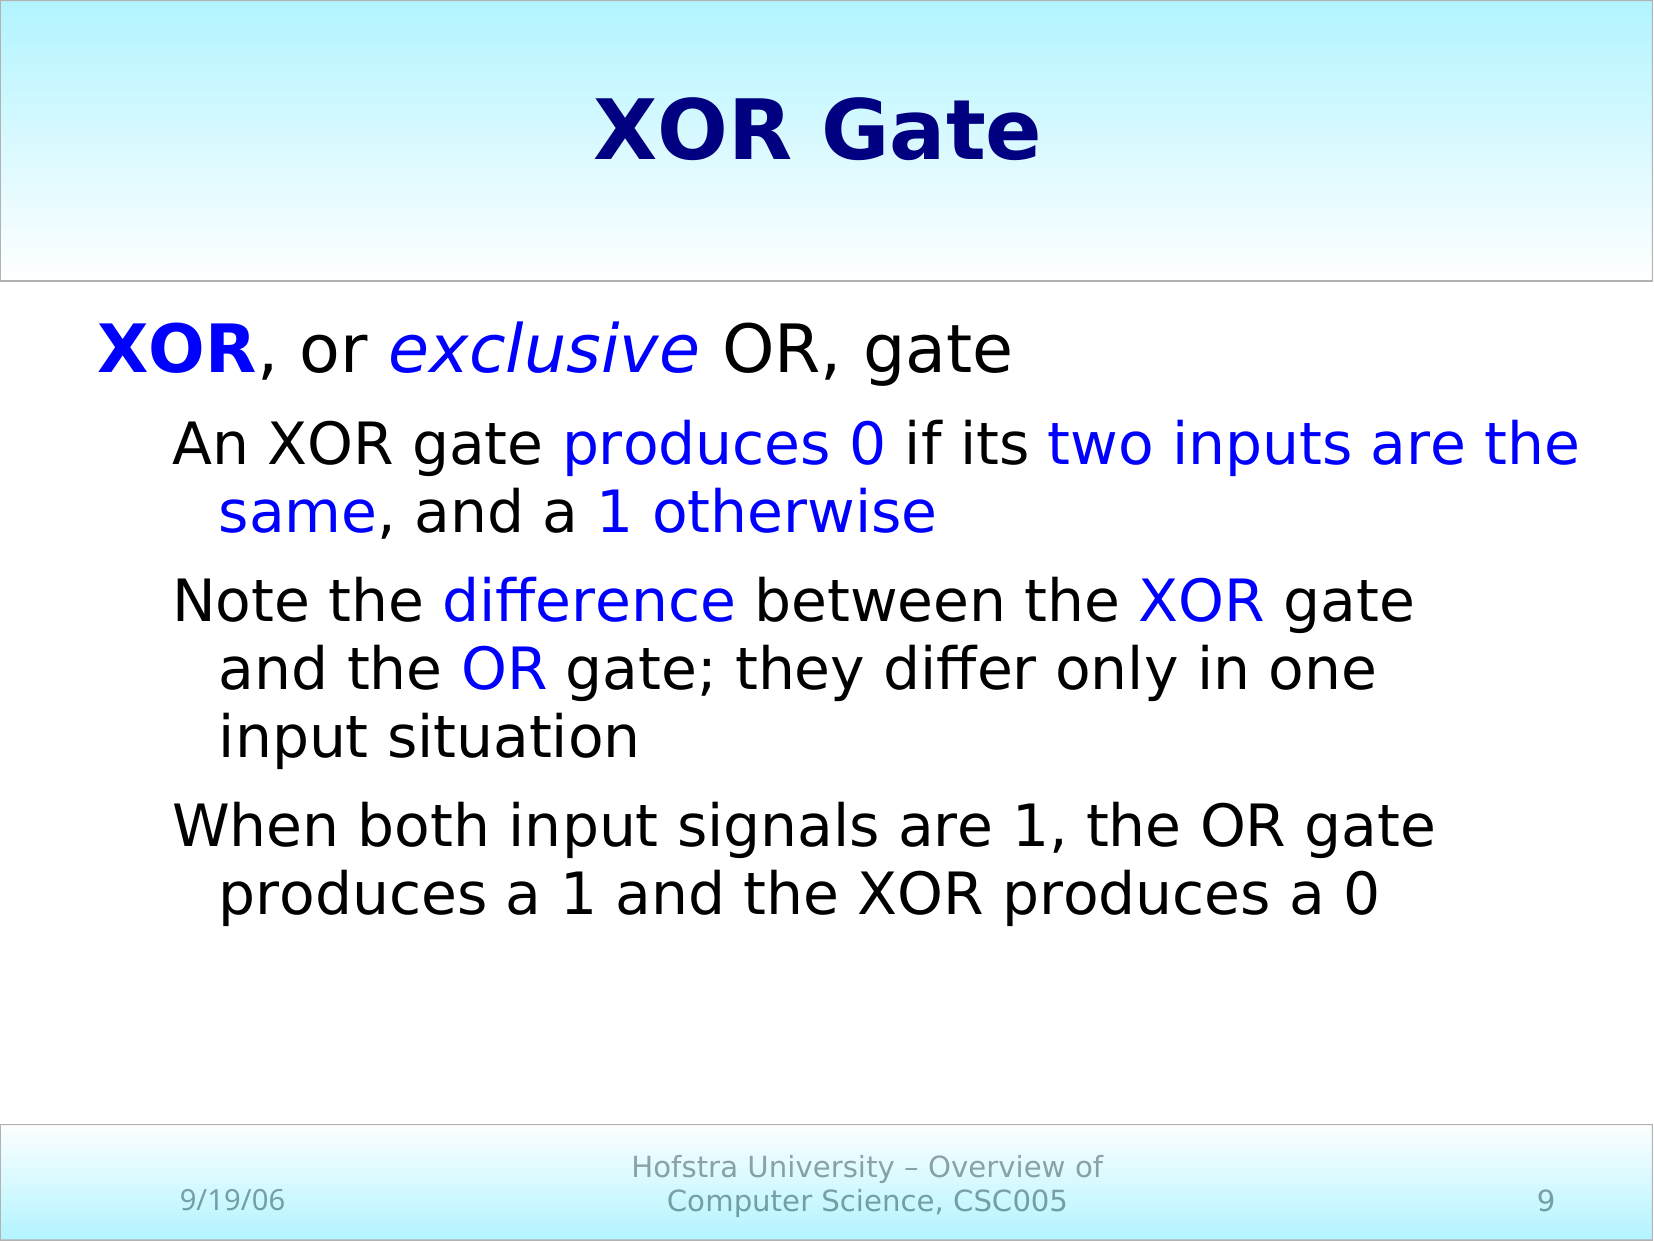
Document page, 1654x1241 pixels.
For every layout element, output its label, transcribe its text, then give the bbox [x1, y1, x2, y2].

title XOR Gate [136, 27, 1501, 235]
list XOR, or exclusive OR, gate An XOR gate produces 0 if its two inputs are the same, and a 1 otherwise Note the difference between the XOR gate and the OR gate; they differ only in one input situation When both input signals are 1, the OR gate produces a 1 and the XOR produces a 0 [82, 303, 1598, 1176]
